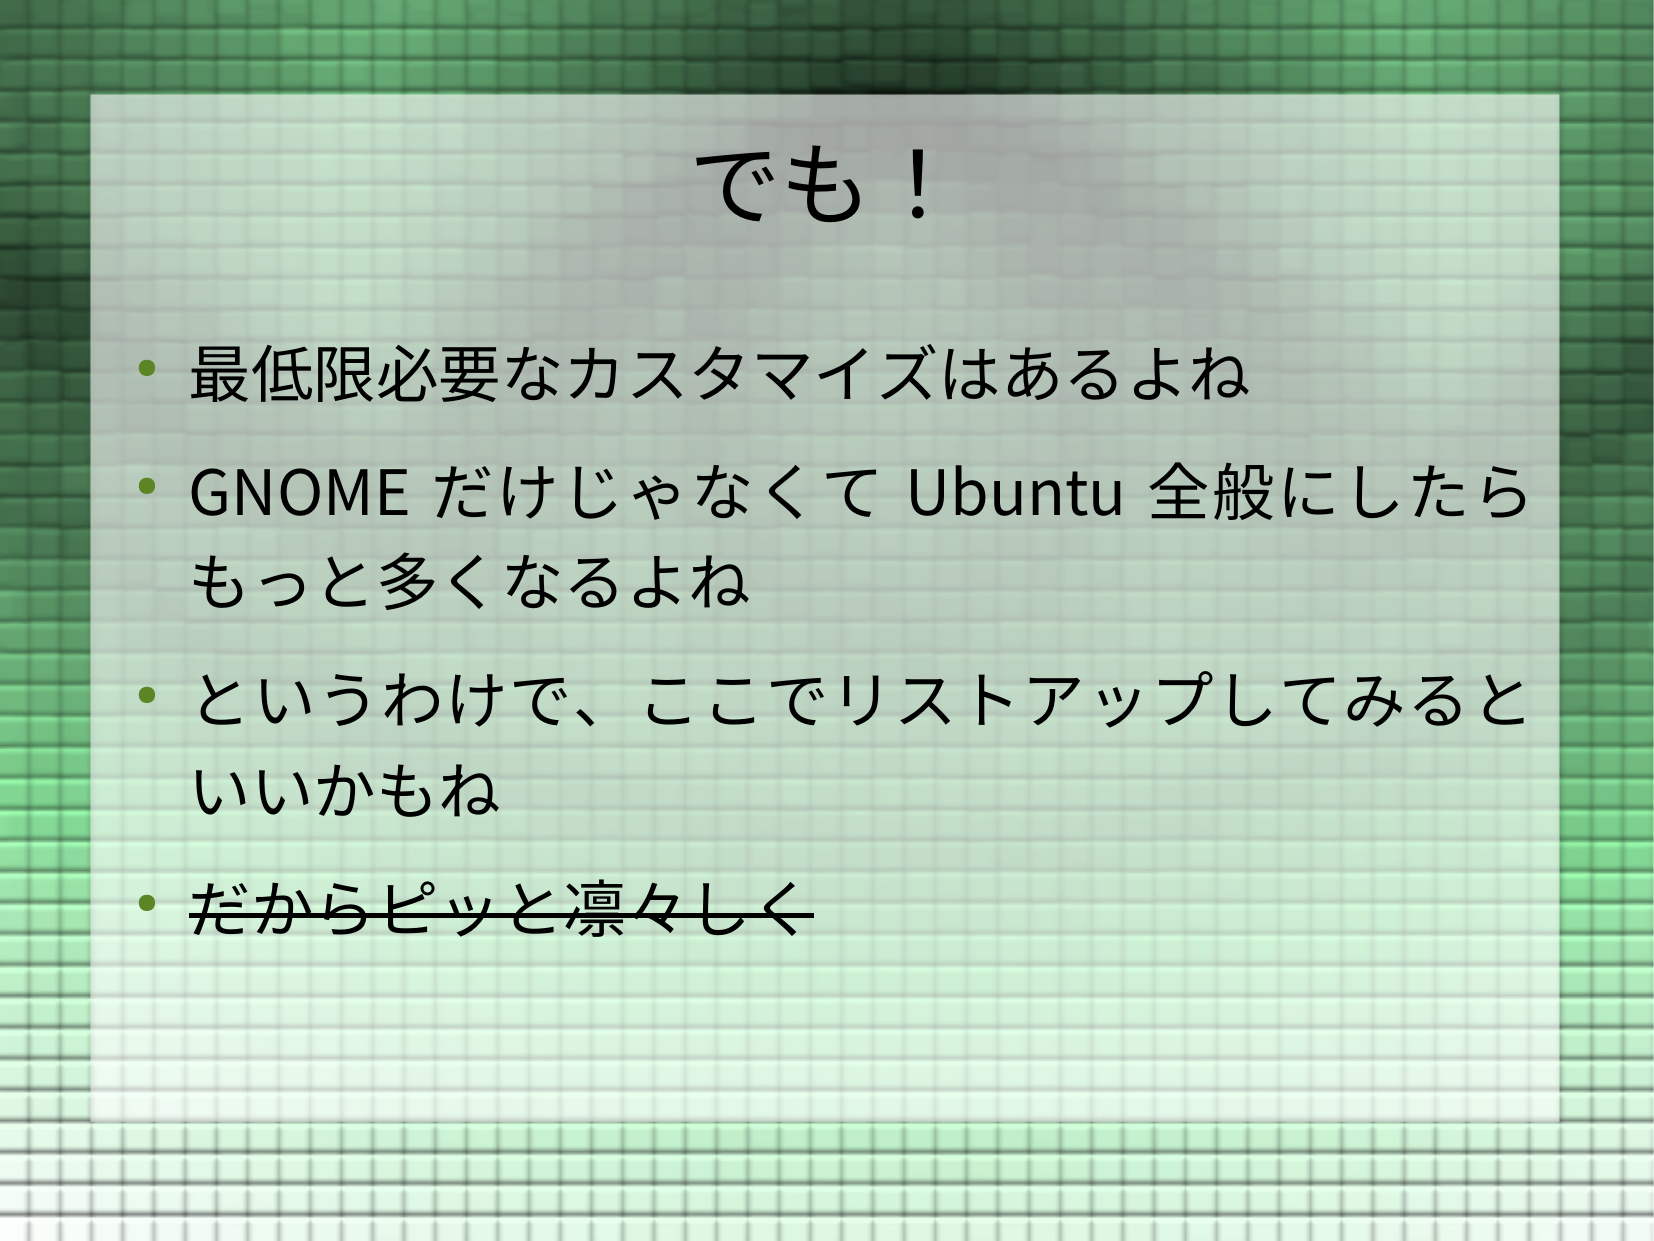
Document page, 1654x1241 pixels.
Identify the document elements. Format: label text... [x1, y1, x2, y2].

list 最低限必要なカスタマイズはあるよね GNOMEだけじゃなくてUbuntu全般にしたらもっと多くなるよね というわけで、ここでリストアップしてみるといいかもね だからピッと凛々しく [118, 324, 1536, 1093]
title でも！ [88, 90, 1565, 266]
picture [0, 0, 1654, 1241]
